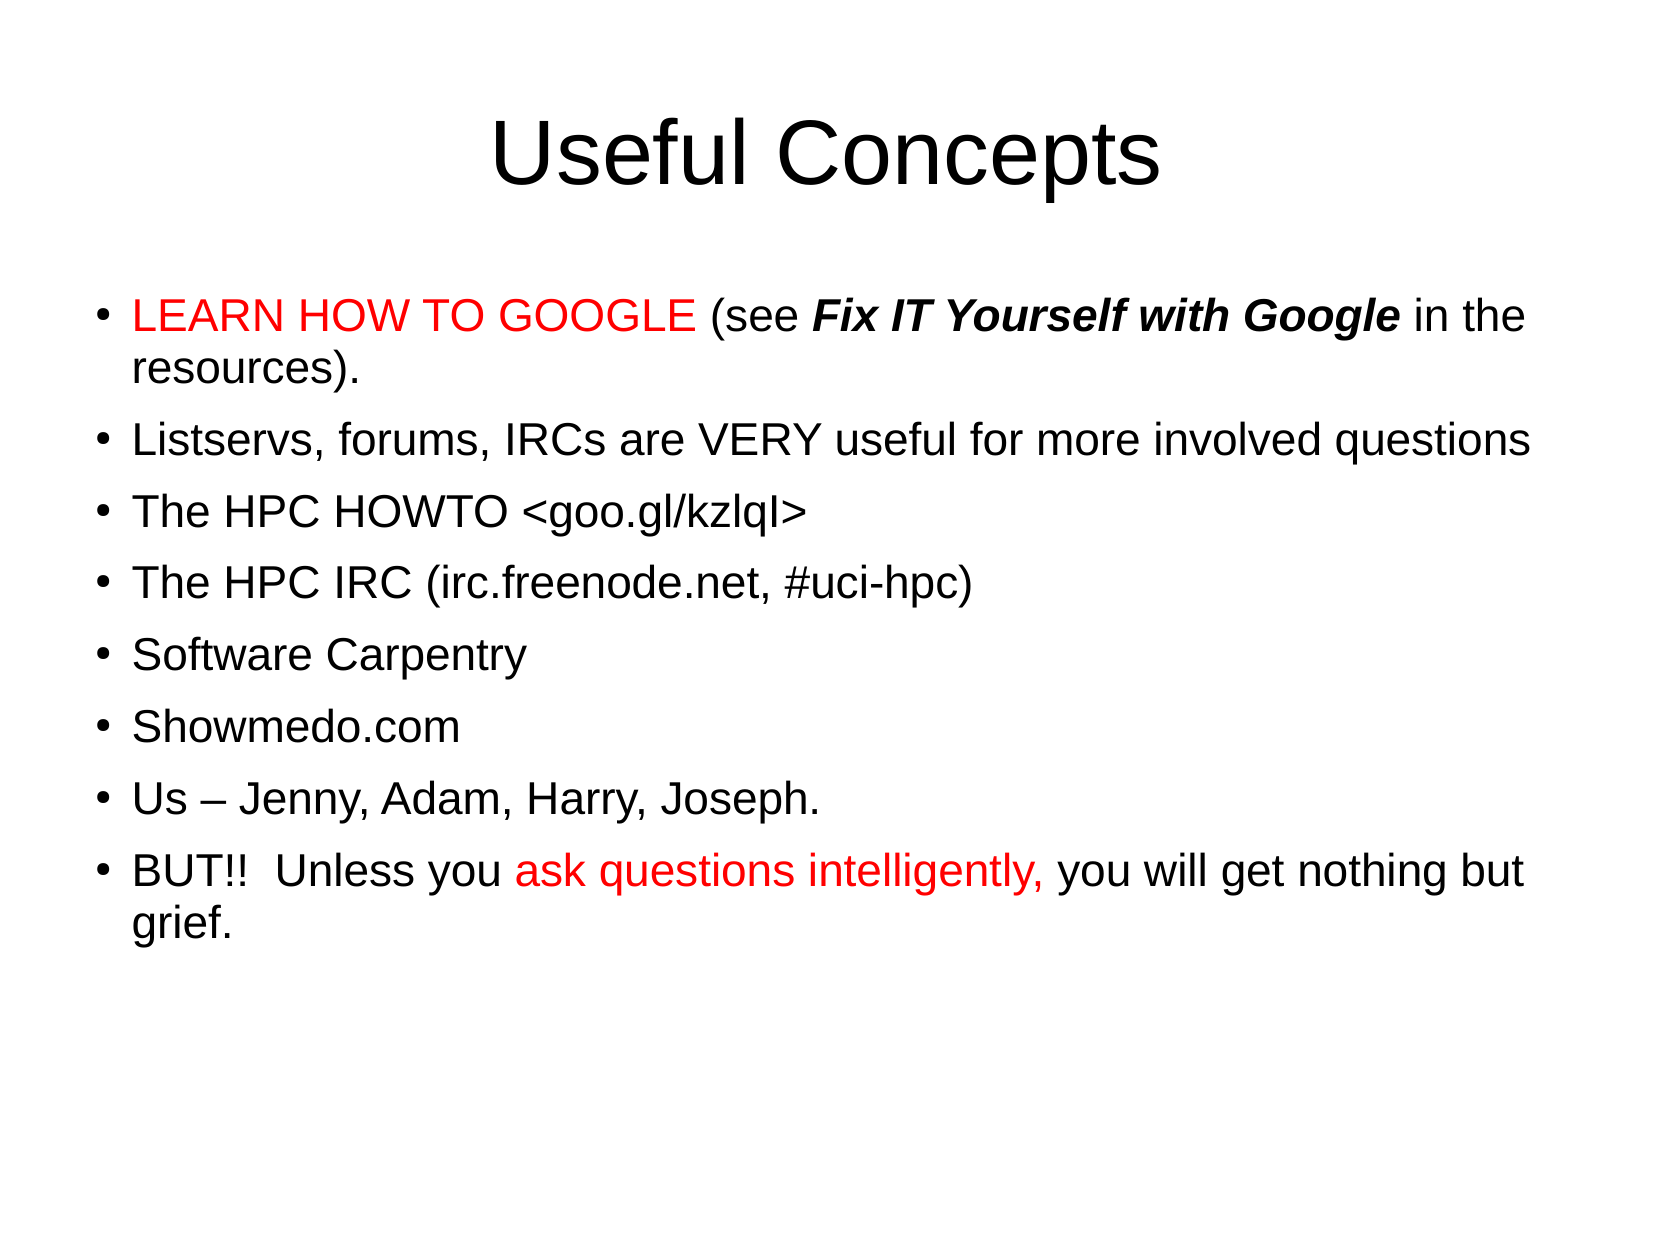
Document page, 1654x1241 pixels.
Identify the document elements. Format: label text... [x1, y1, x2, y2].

title Useful Concepts [82, 49, 1571, 257]
list LEARN HOW TO GOOGLE (see Fix IT Yourself with Google in the resources). Listservs, forums, IRCs are VERY useful for more involved questions The HPC HOWTO <goo.gl/kzlqI> The HPC IRC (irc.freenode.net, #uci-hpc) Software Carpentry Showmedo.com Us – Jenny, Adam, Harry, Joseph. BUT!! Unless you ask questions intelligently, you will get nothing but grief. [82, 290, 1538, 1010]
